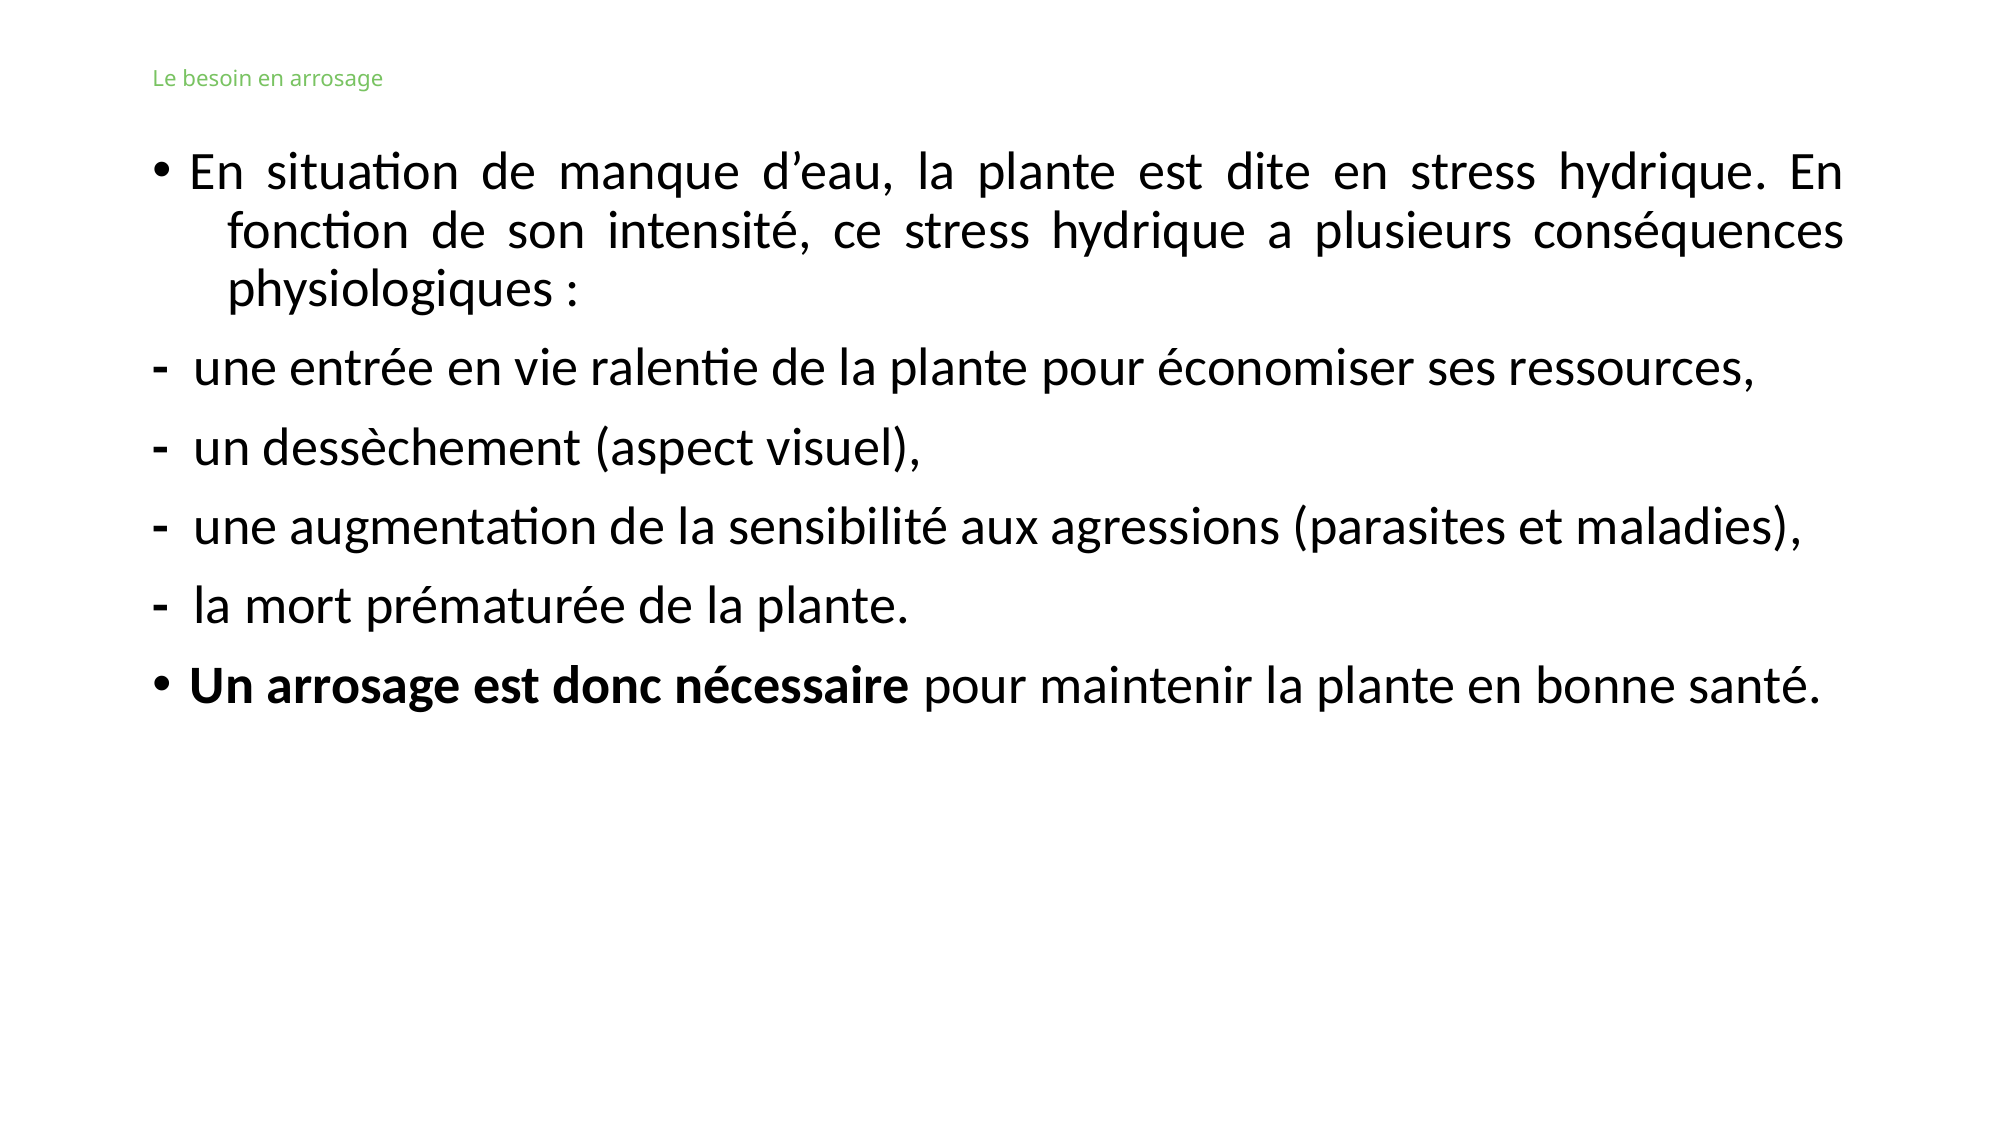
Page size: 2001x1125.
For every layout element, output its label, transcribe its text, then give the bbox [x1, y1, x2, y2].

list En situation de manque d’eau, la plante est dite en stress hydrique. En fonction de son intensité, ce stress hydrique a plusieurs conséquences physiologiques : - une entrée en vie ralentie de la plante pour économiser ses ressources, - un dessèchement (aspect visuel), - une augmentation de la sensibilité aux agressions (parasites et maladies), - la mort prématurée de la plante. Un arrosage est donc nécessaire pour maintenir la plante en bonne santé. [137, 135, 1863, 1014]
title Le besoin en arrosage [137, 59, 1863, 100]
